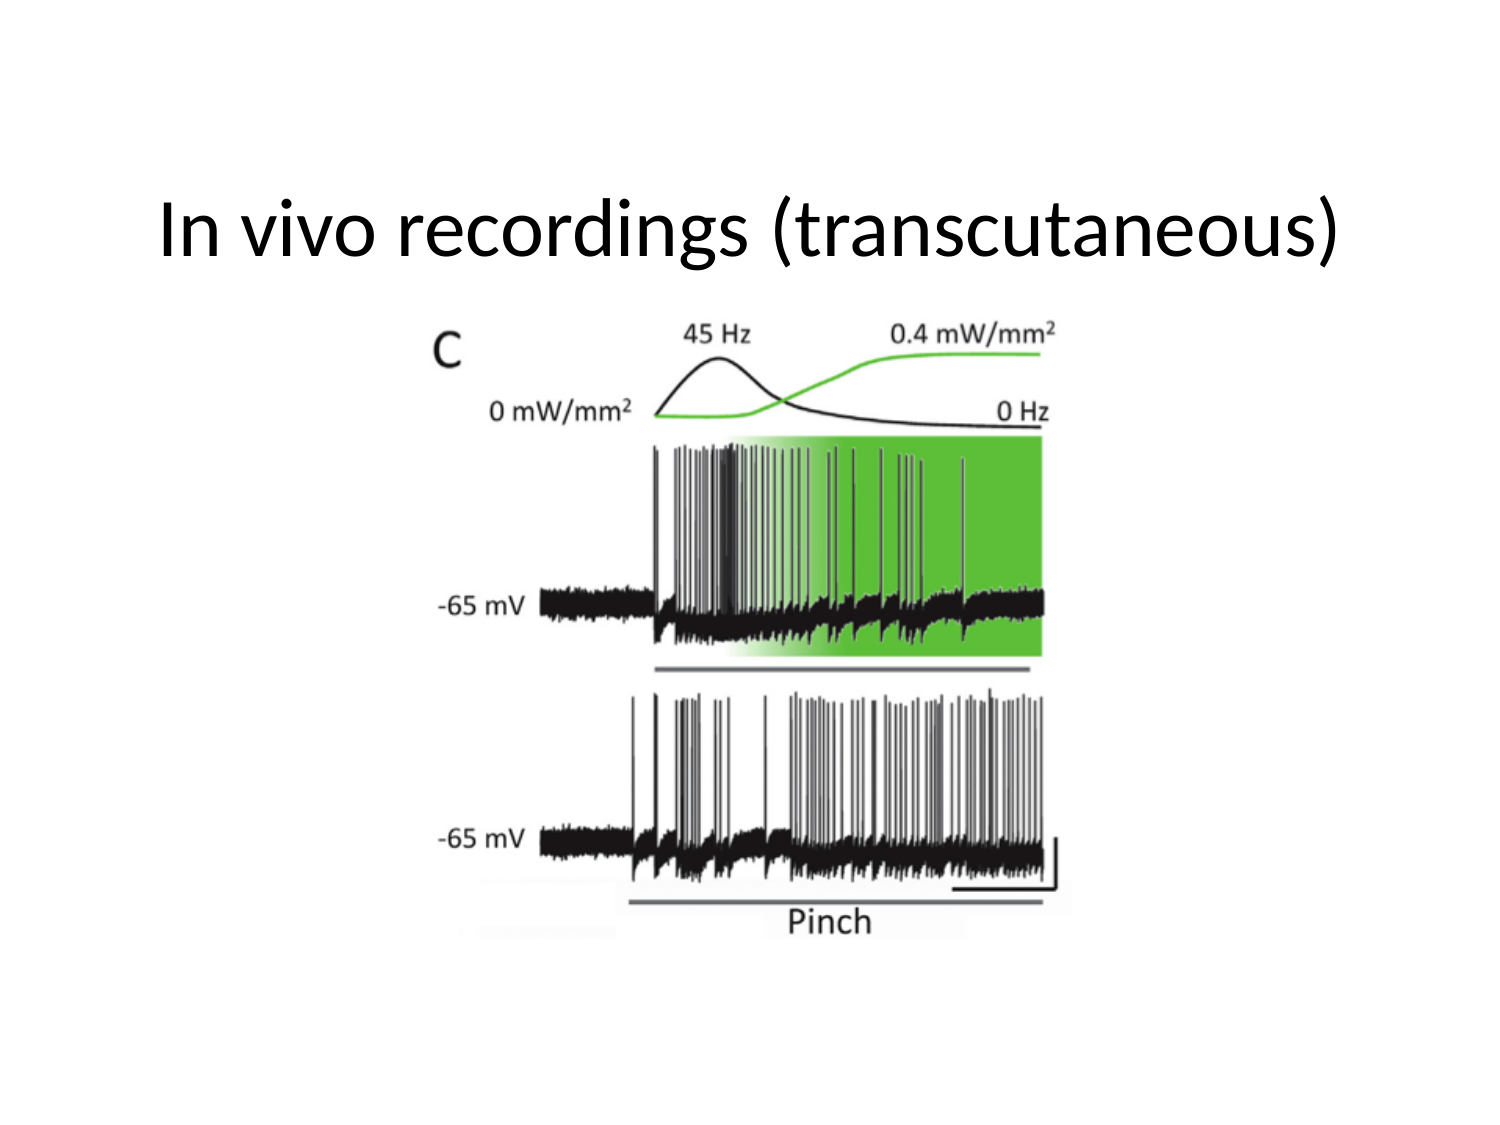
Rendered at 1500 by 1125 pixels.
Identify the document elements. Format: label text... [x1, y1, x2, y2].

picture [416, 315, 1072, 939]
title In vivo recordings (transcutaneous) [103, 141, 1397, 306]
